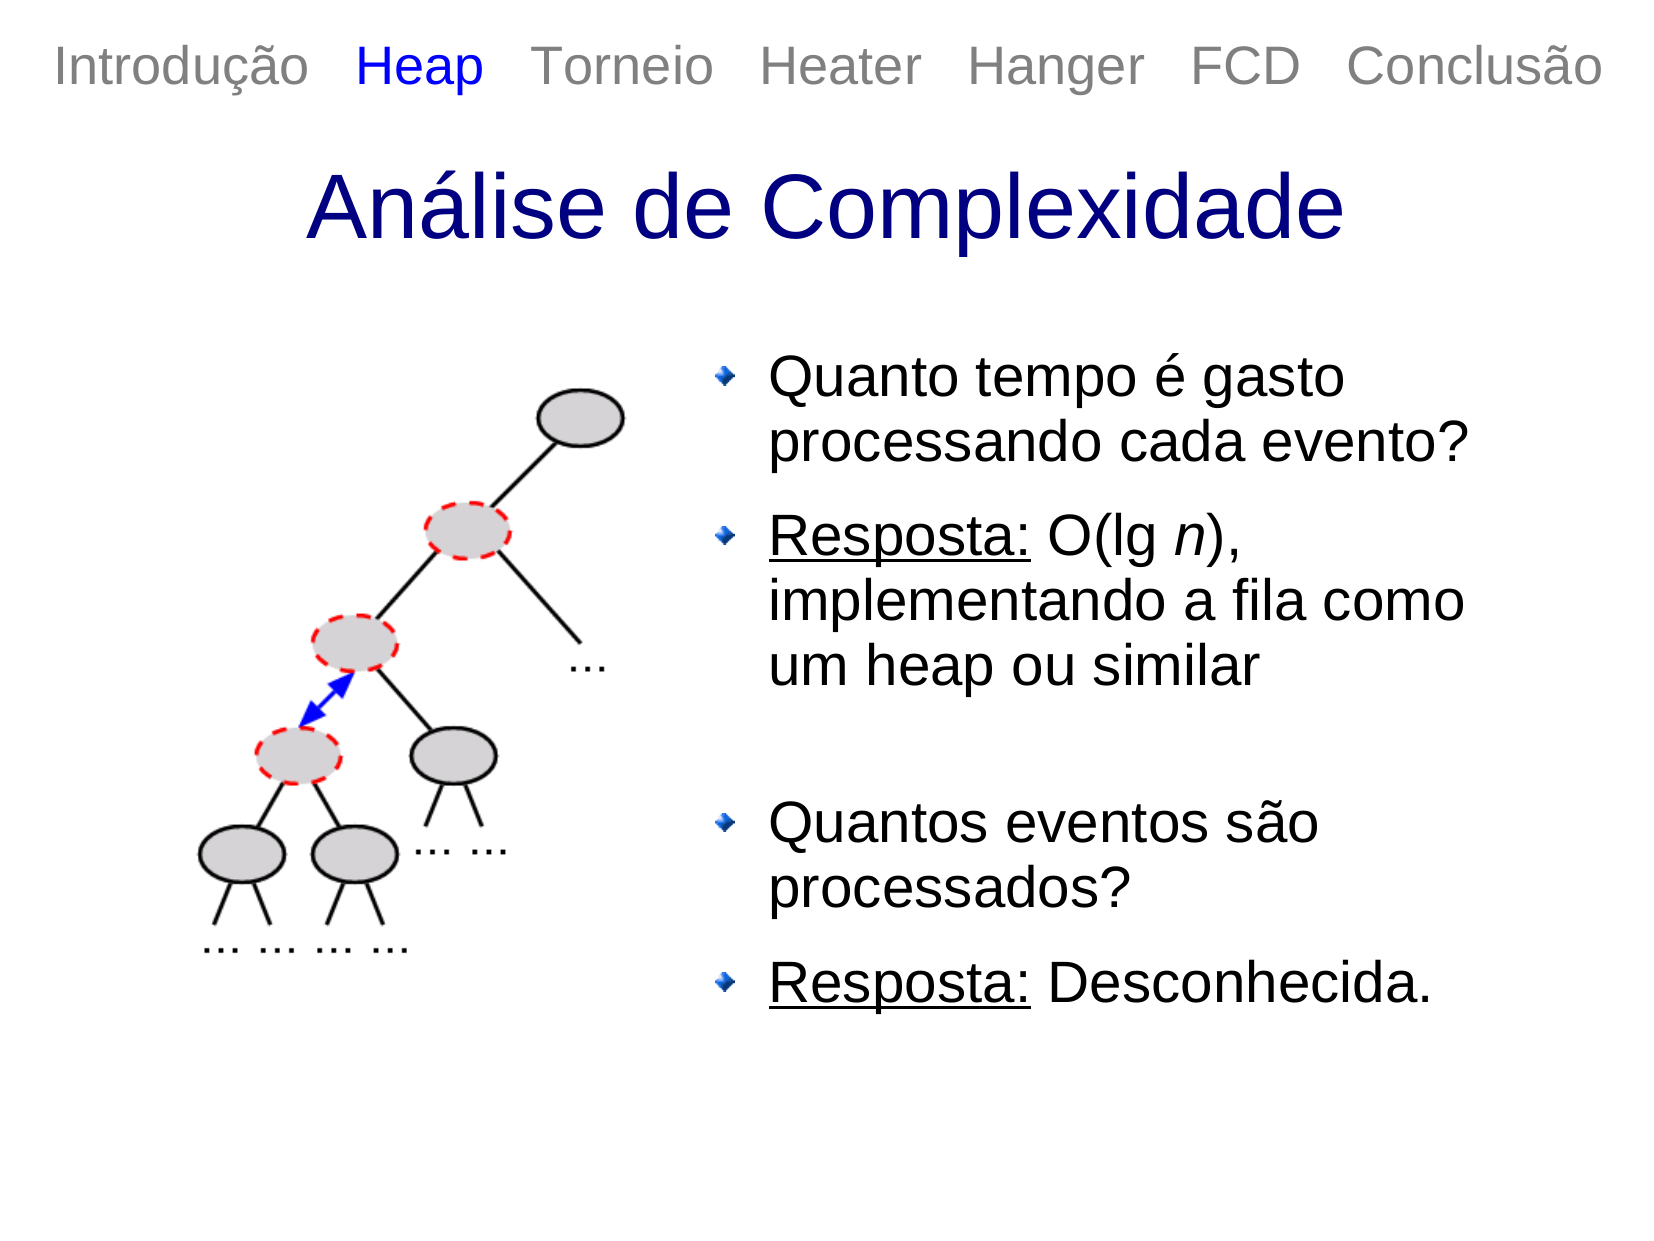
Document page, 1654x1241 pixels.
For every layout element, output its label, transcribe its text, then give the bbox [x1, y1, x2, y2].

picture [186, 381, 631, 975]
text_box Introdução Heap Torneio Heater Hanger FCD Conclusão [30, 35, 1629, 96]
list Quanto tempo é gasto processando cada evento? Resposta: O(lg n), implementando a fila como um heap ou similar Quantos eventos são processados? Resposta: Desconhecida. [697, 343, 1534, 1136]
title Análise de Complexidade [121, 102, 1534, 311]
